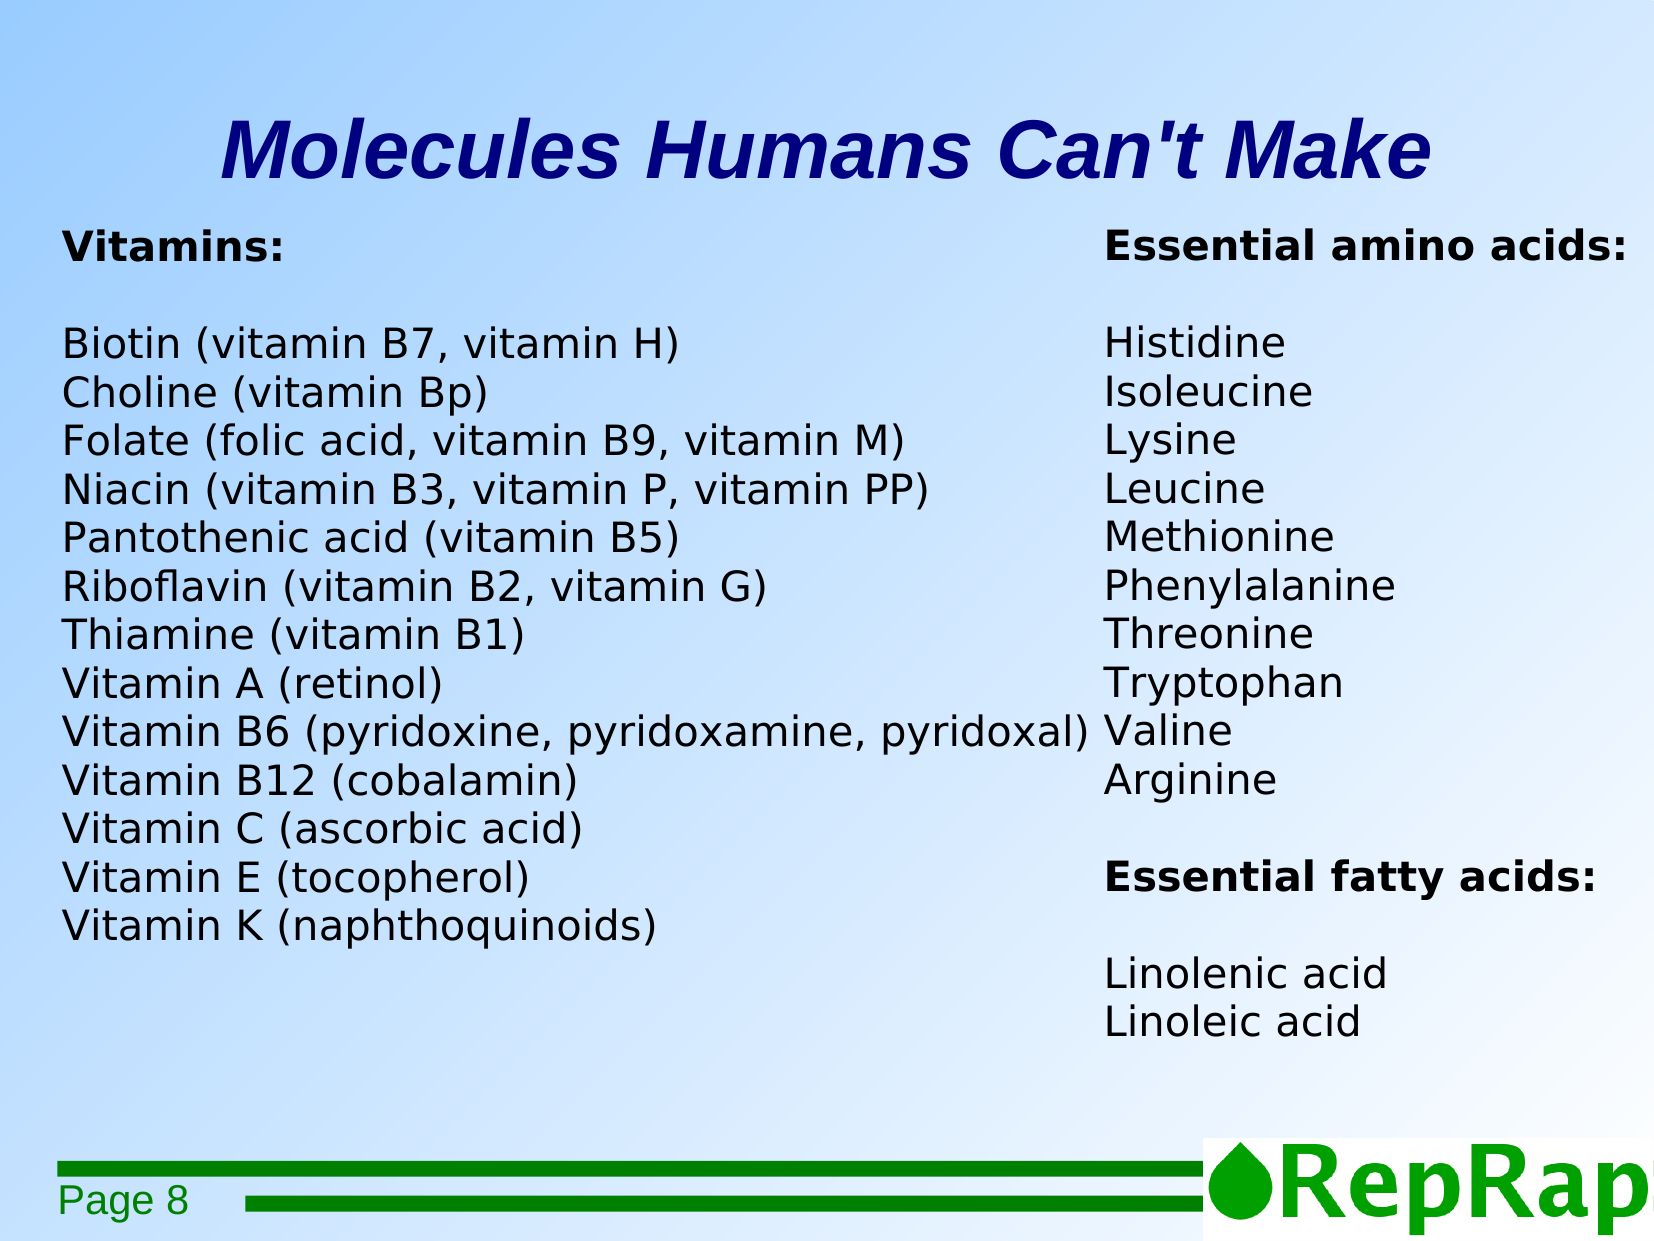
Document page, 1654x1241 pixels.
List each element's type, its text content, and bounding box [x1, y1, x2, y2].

text_box Vitamins: Biotin (vitamin B7, vitamin H) Choline (vitamin Bp) Folate (folic acid, vitamin B9, vitamin M) Niacin (vitamin B3, vitamin P, vitamin PP) Pantothenic acid (vitamin B5) Riboflavin (vitamin B2, vitamin G) Thiamine (vitamin B1) Vitamin A (retinol) Vitamin B6 (pyridoxine, pyridoxamine, pyridoxal) Vitamin B12 (cobalamin) Vitamin C (ascorbic acid) Vitamin E (tocopherol) Vitamin K (naphthoquinoids) [61, 174, 1147, 951]
picture [1203, 1192, 1654, 1241]
subtitle Essential amino acids: Histidine Isoleucine Lysine Leucine Methionine Phenylalanine Threonine Tryptophan Valine Arginine Essential fatty acids: Linolenic acid Linoleic acid [1103, 222, 1654, 1192]
title Molecules Humans Can't Make [0, 46, 1654, 254]
